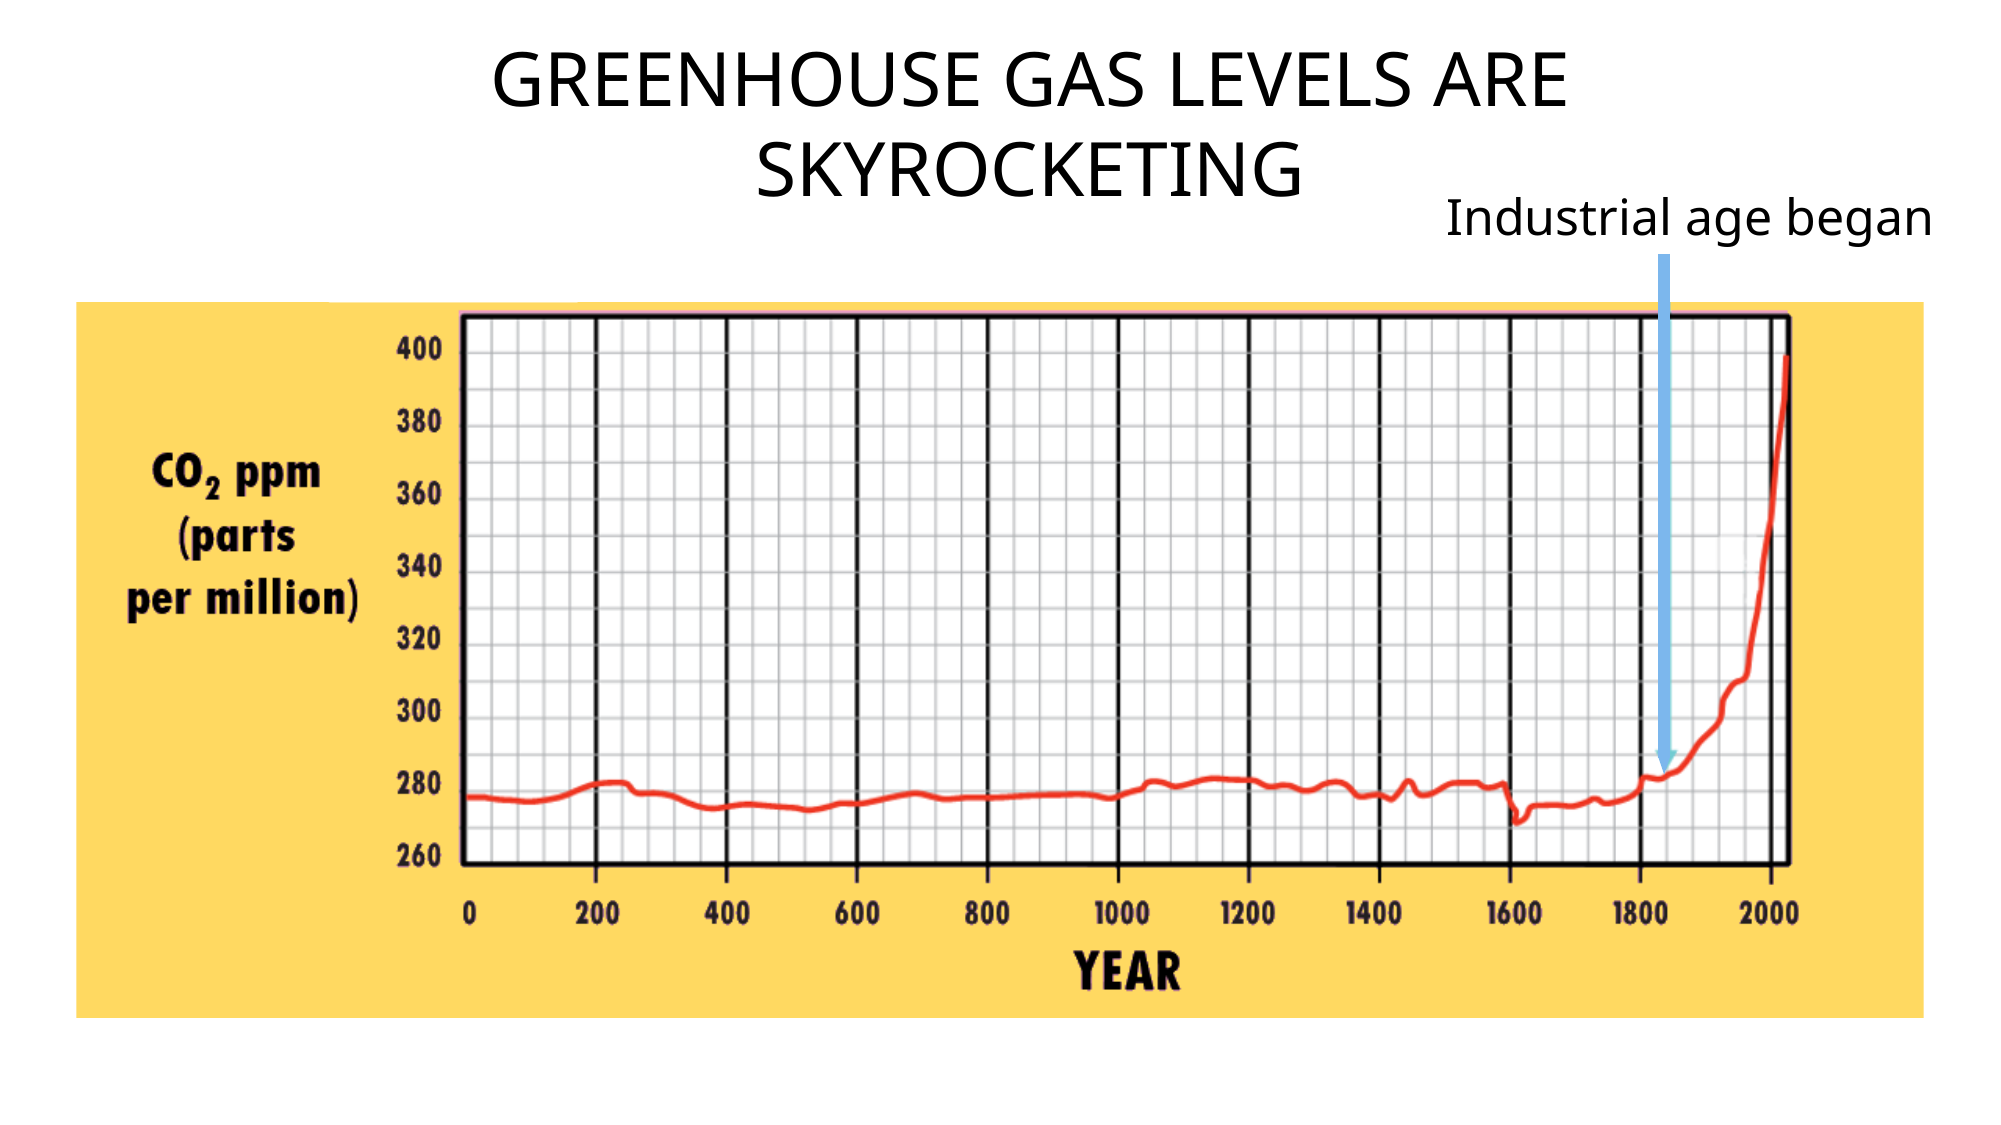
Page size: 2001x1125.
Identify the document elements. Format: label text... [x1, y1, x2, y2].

text_box GREENHOUSE GAS LEVELS ARE SKYROCKETING [199, 23, 1862, 130]
picture [76, 302, 1924, 1018]
text_box Industrial age began [1431, 178, 1862, 254]
